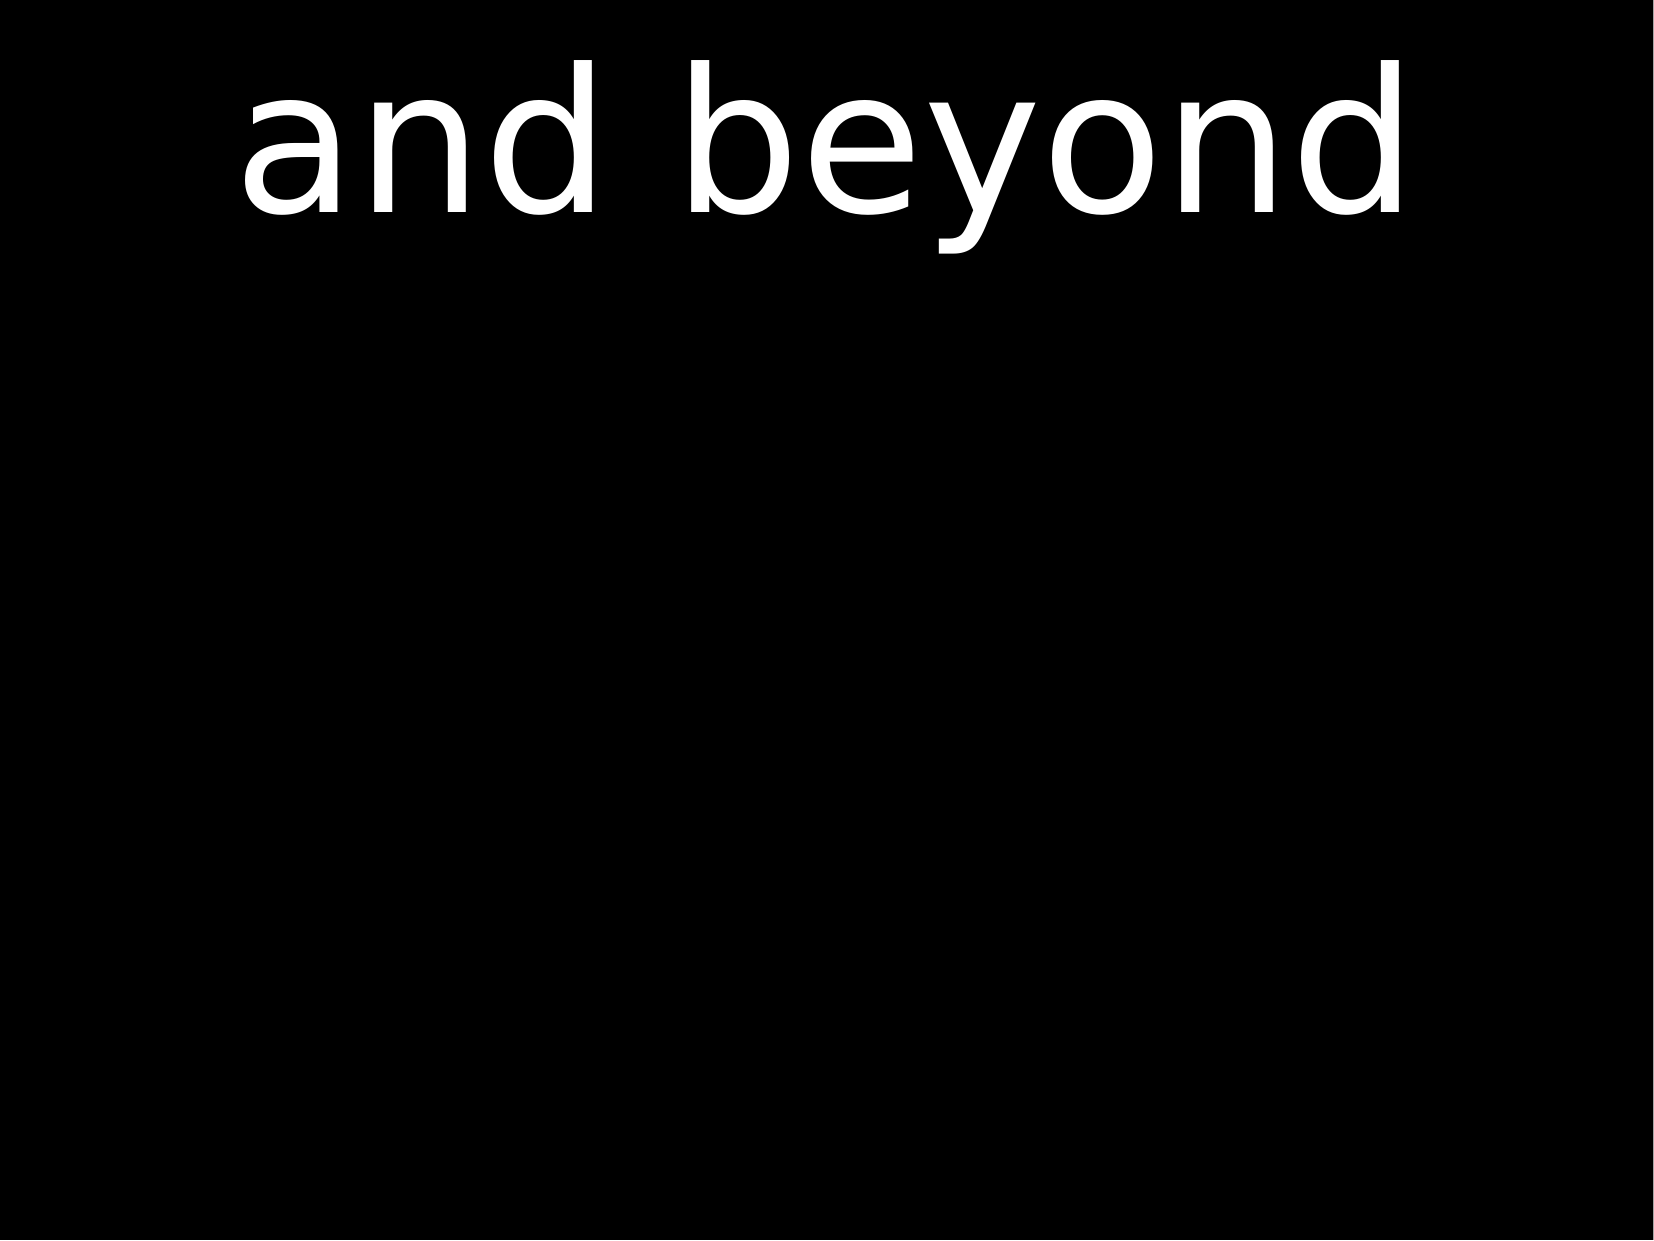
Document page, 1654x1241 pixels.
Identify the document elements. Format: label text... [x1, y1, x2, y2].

title and beyond [82, 35, 1570, 269]
